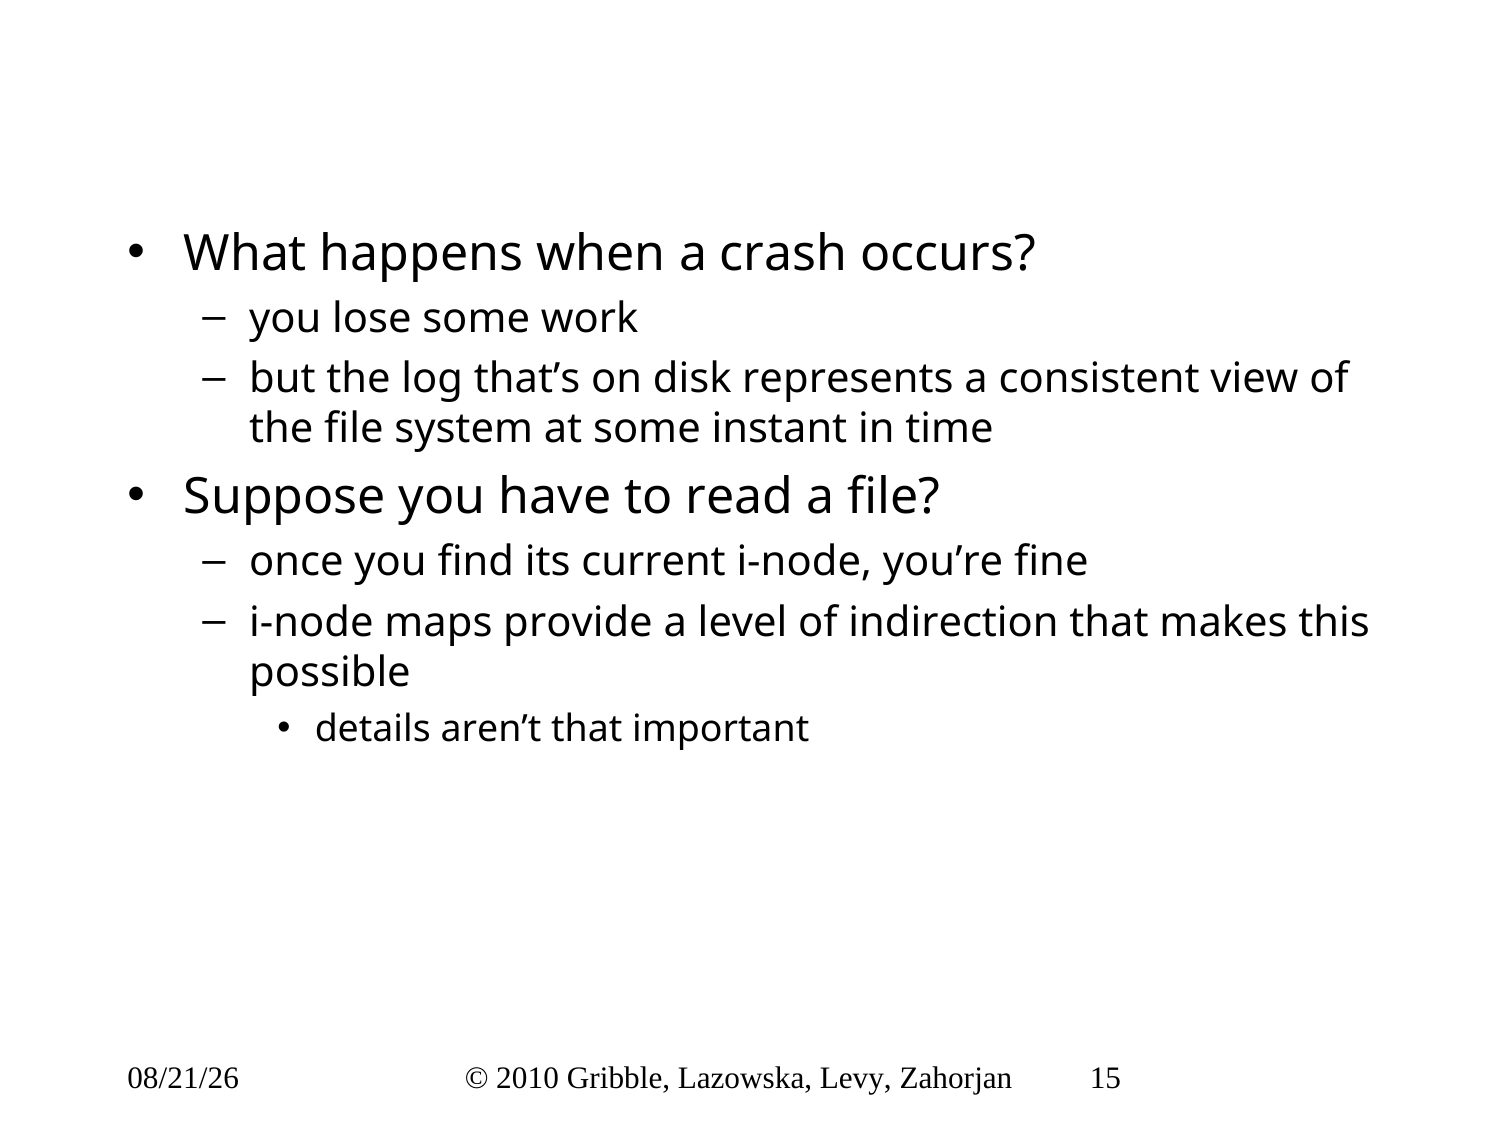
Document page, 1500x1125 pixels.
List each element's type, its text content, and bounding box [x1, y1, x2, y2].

list What happens when a crash occurs? you lose some work but the log that’s on disk represents a consistent view of the file system at some instant in time Suppose you have to read a file? once you find its current i-node, you’re fine i-node maps provide a level of indirection that makes this possible details aren’t that important [112, 212, 1388, 1125]
